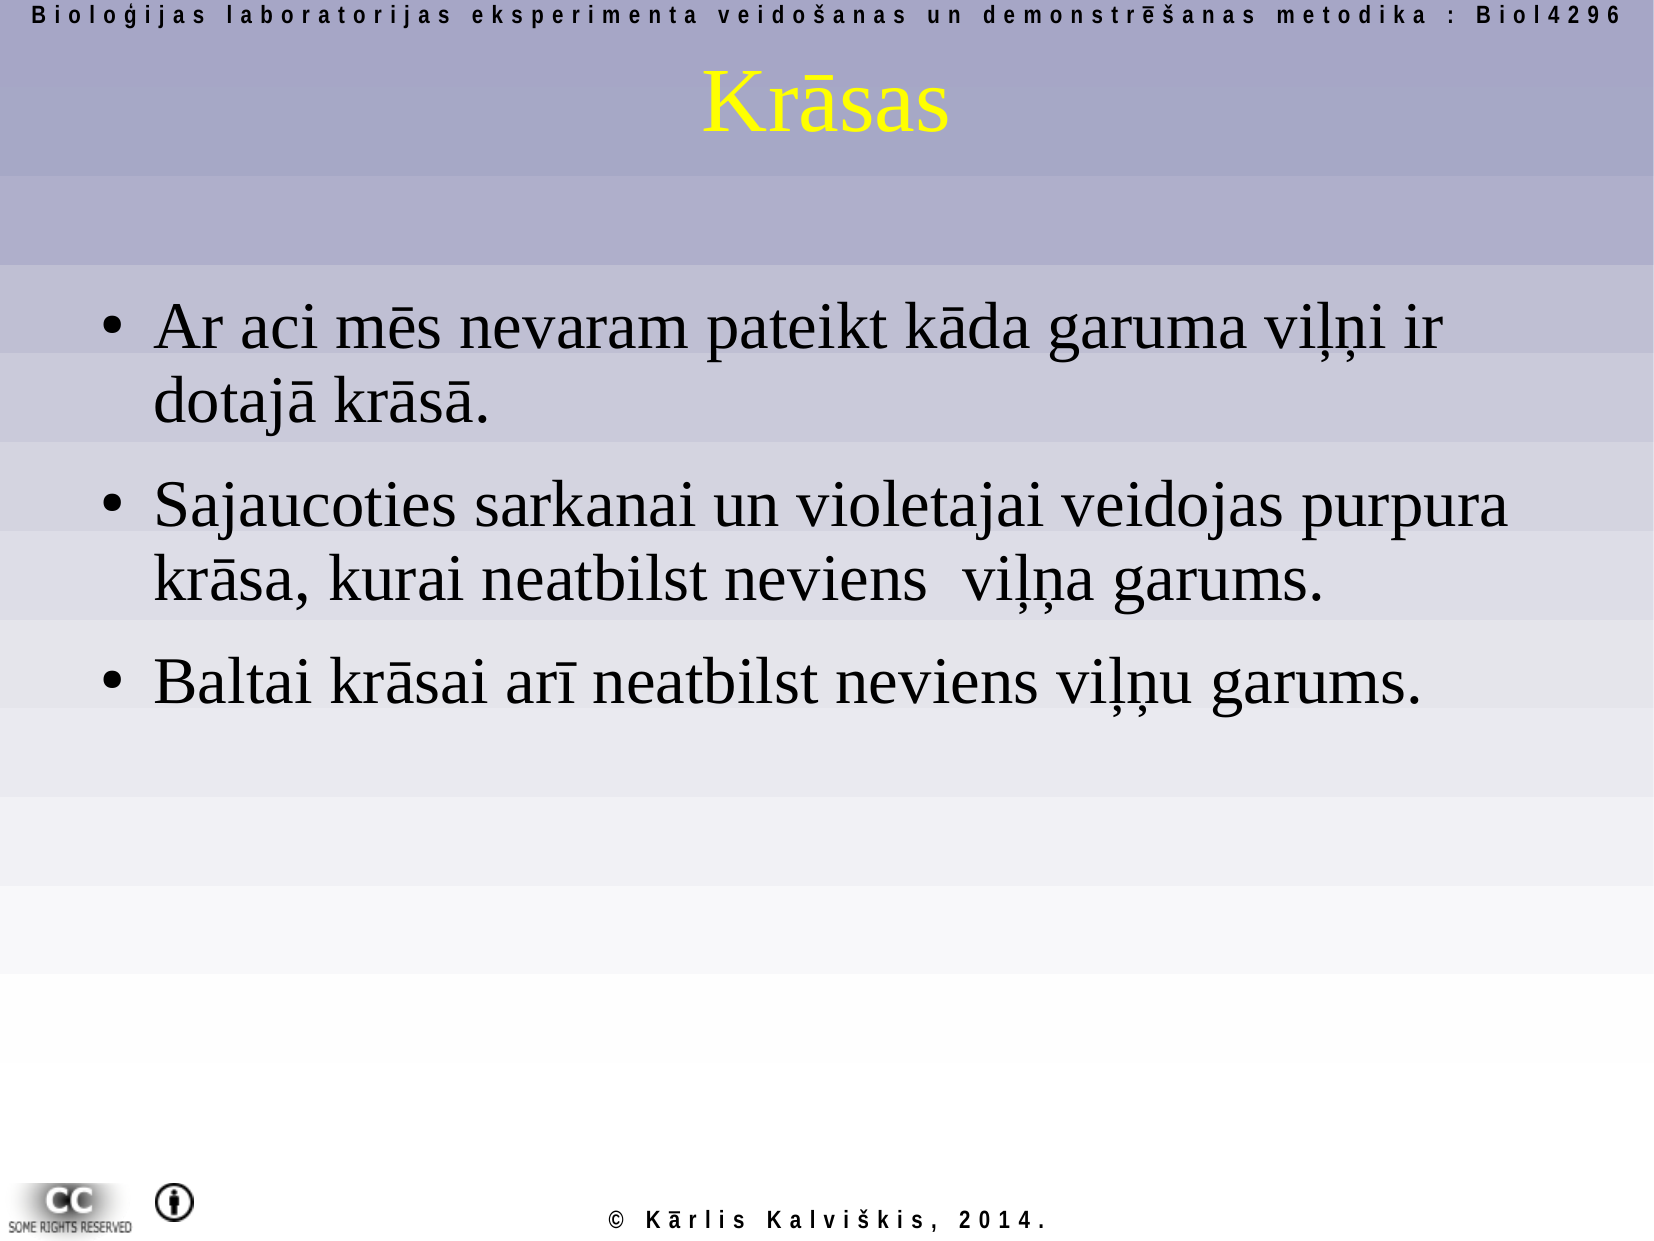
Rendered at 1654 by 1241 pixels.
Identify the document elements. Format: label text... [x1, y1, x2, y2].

list Ar aci mēs nevaram pateikt kāda garuma viļņi ir dotajā krāsā. Sajaucoties sarkanai un violetajai veidojas purpura krāsa, kurai neatbilst neviens viļņa garums. Baltai krāsai arī neatbilst neviens viļņu garums. [82, 289, 1571, 1113]
title Krāsas [29, 49, 1625, 296]
picture [0, 0, 1654, 1241]
